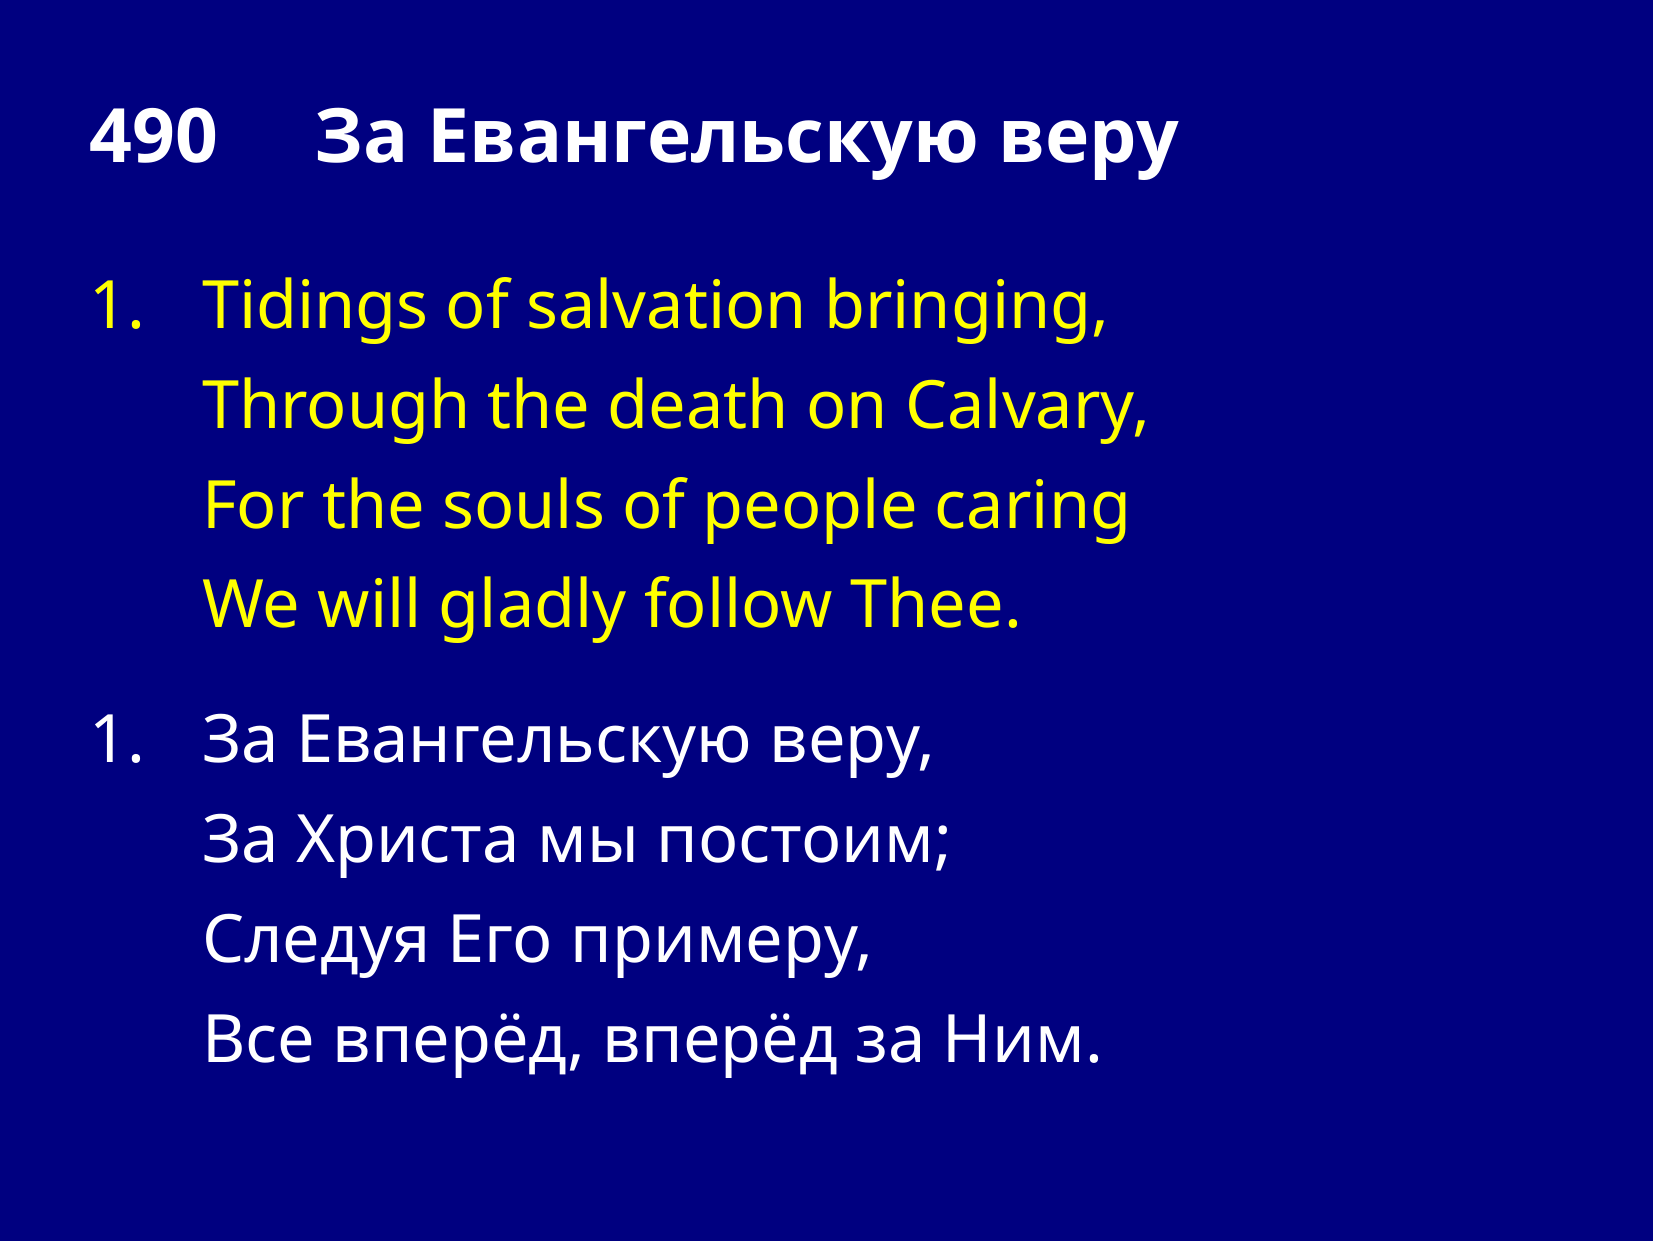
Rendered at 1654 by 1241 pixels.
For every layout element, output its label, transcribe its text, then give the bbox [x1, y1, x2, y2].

text_box 490 За Евангельскую веру [75, 75, 1576, 188]
text_box 1. Tidings of salvation bringing, Through the death on Calvary, For the souls of people caring We will gladly follow Thee. [75, 188, 1576, 638]
text_box 1. За Евангельскую веру, За Христа мы постоим; Следуя Его примеру, Все вперёд, вперёд за Ним. [75, 675, 1576, 1163]
